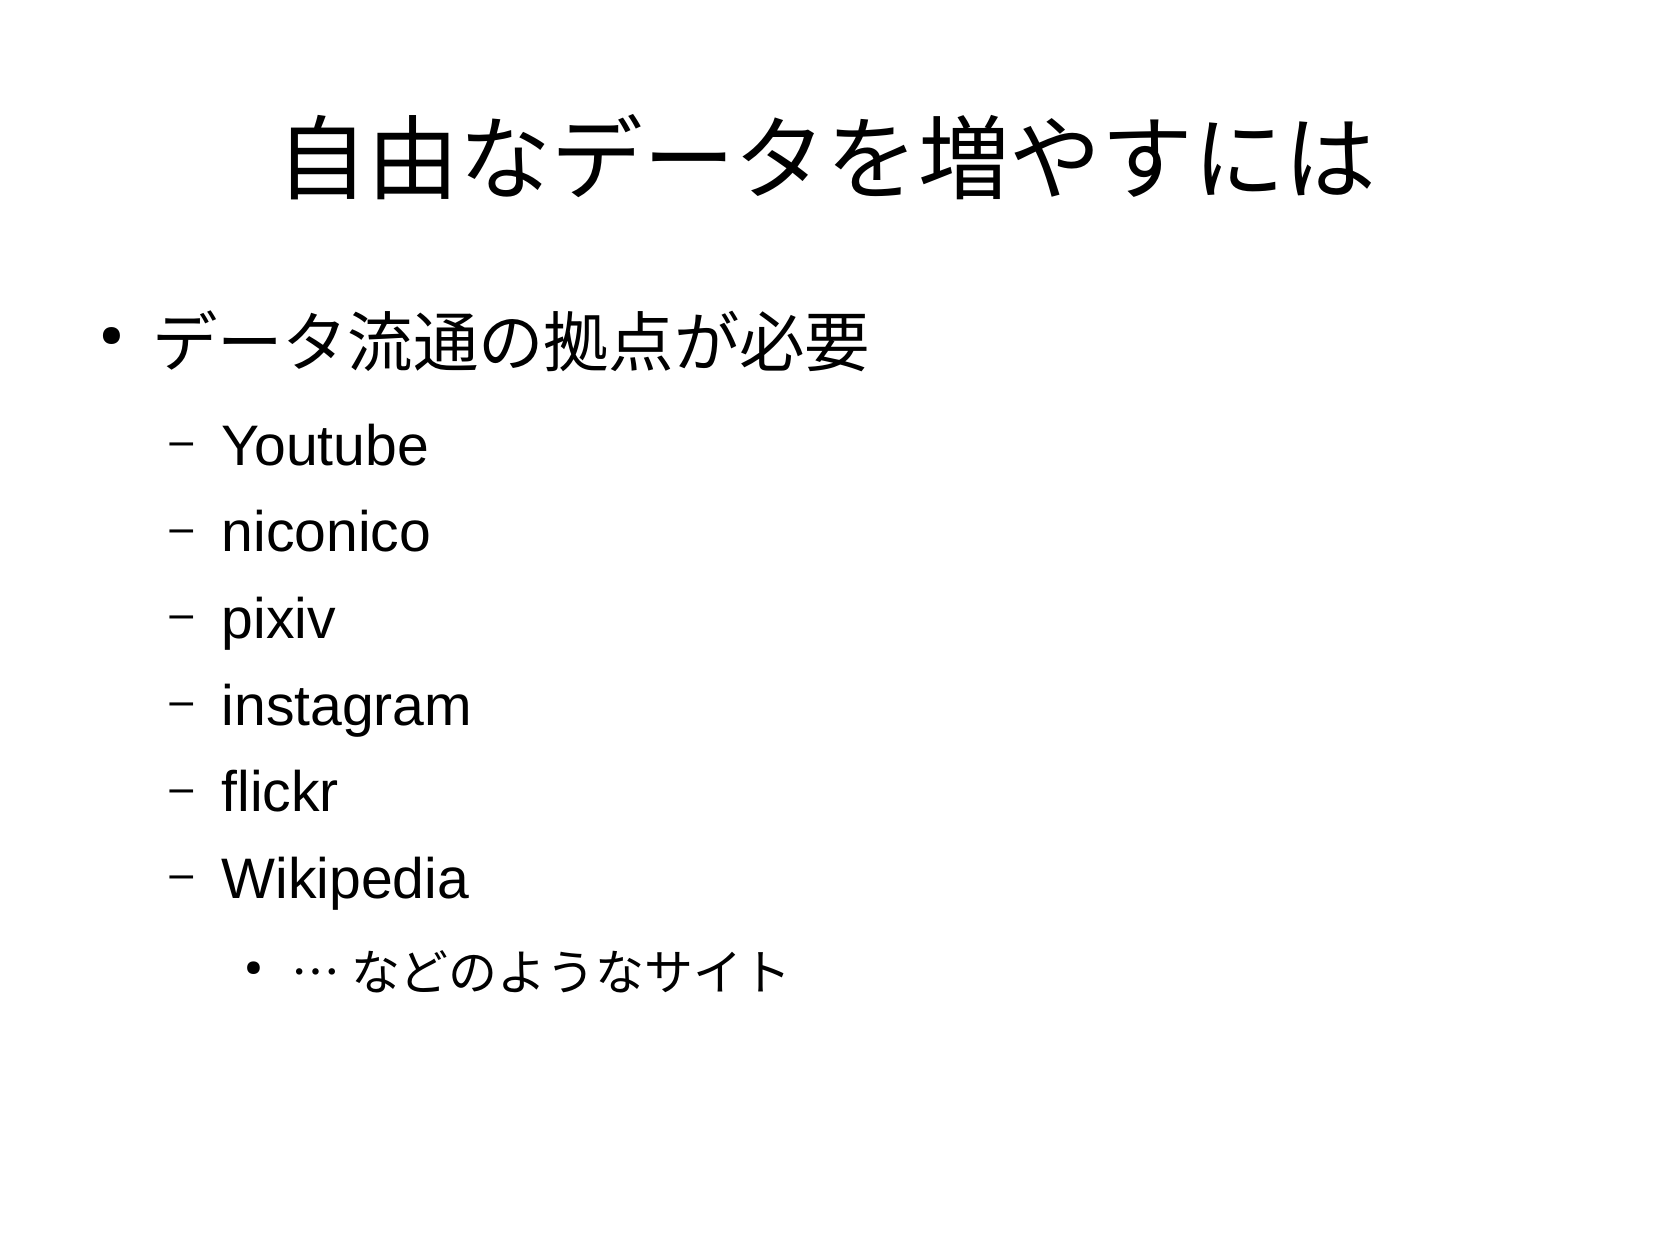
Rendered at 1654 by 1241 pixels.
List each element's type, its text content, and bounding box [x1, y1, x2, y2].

title 自由なデータを増やすには [82, 49, 1571, 257]
list データ流通の拠点が必要 Youtube niconico pixiv instagram flickr Wikipedia … などのようなサイト [82, 290, 1538, 1010]
